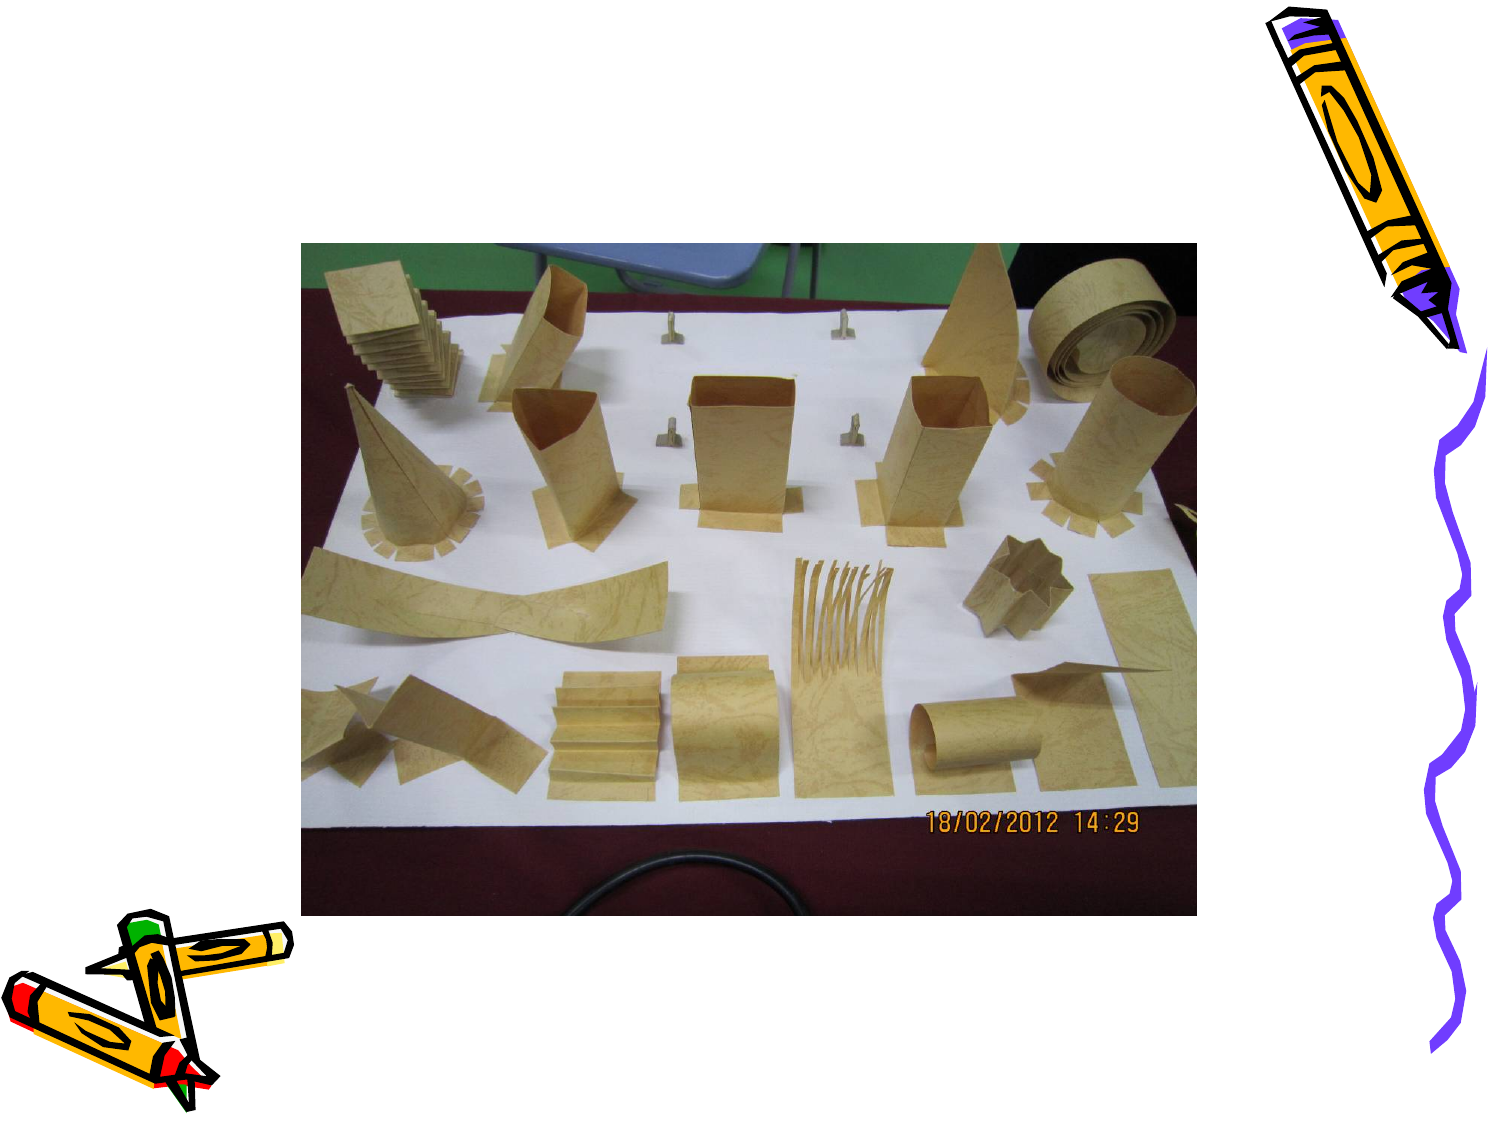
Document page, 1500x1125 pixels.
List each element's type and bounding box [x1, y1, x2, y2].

picture [301, 243, 1197, 916]
